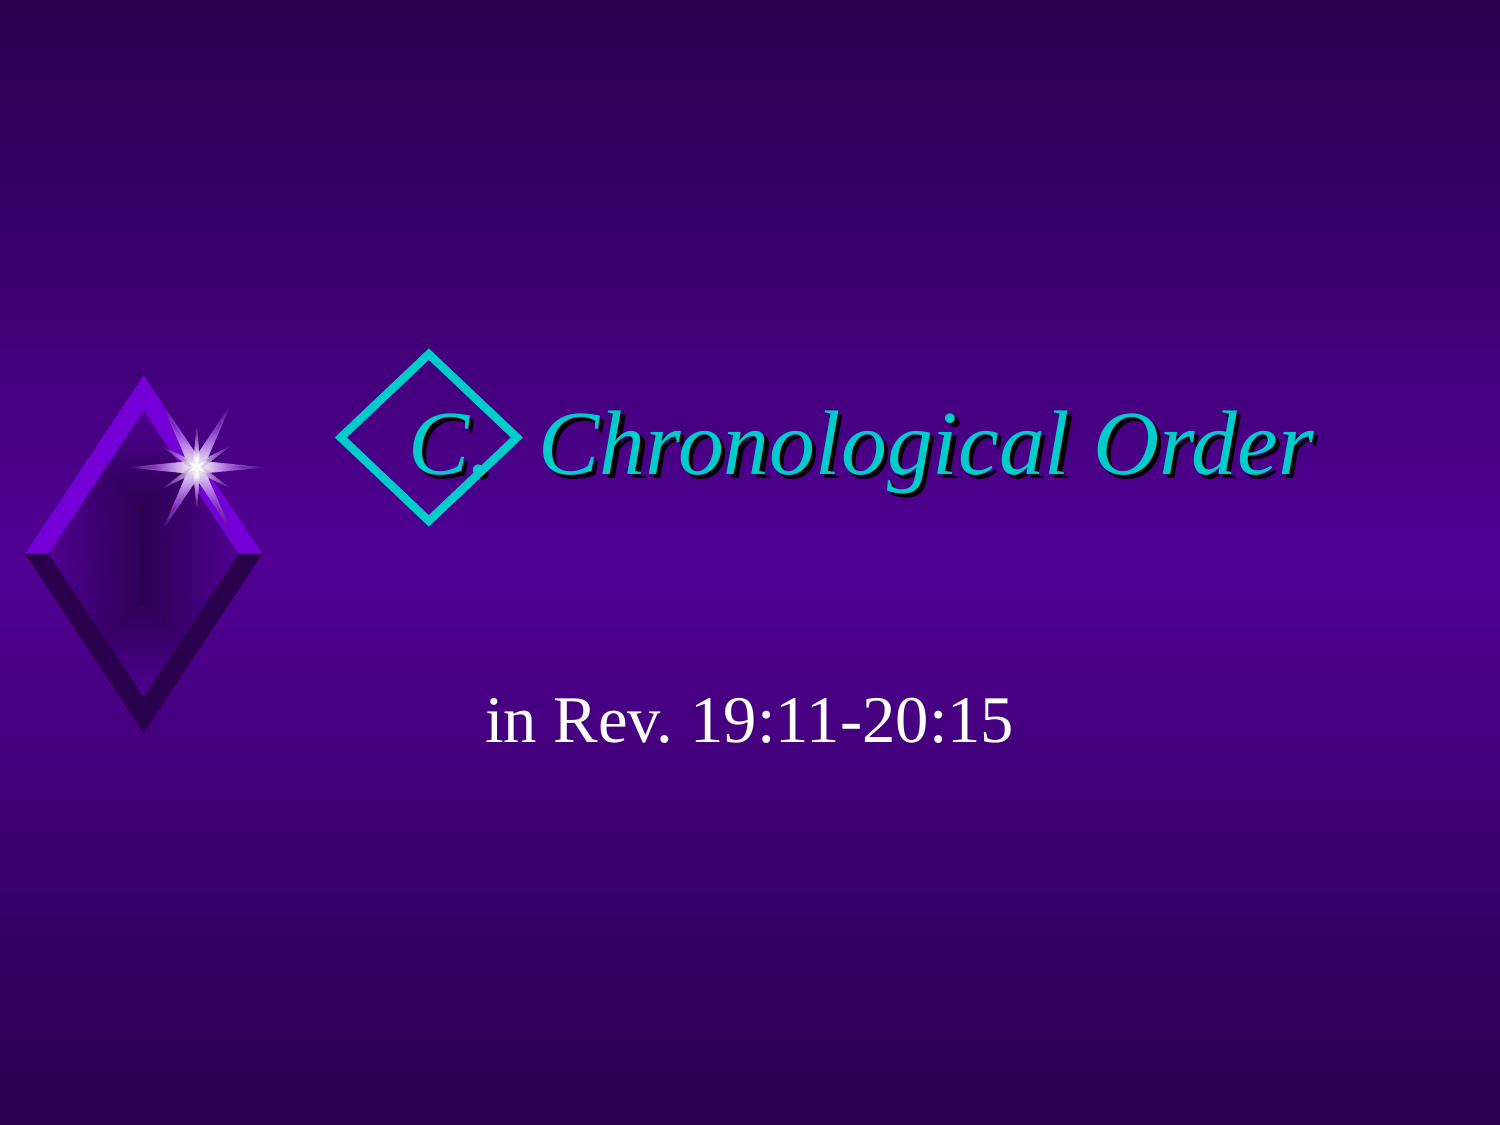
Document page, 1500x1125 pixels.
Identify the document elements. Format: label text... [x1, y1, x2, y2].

title C. Chronological Order [224, 349, 1500, 538]
subtitle in Rev. 19:11-20:15 [225, 675, 1276, 963]
title C. Chronological Order [348, 361, 510, 514]
